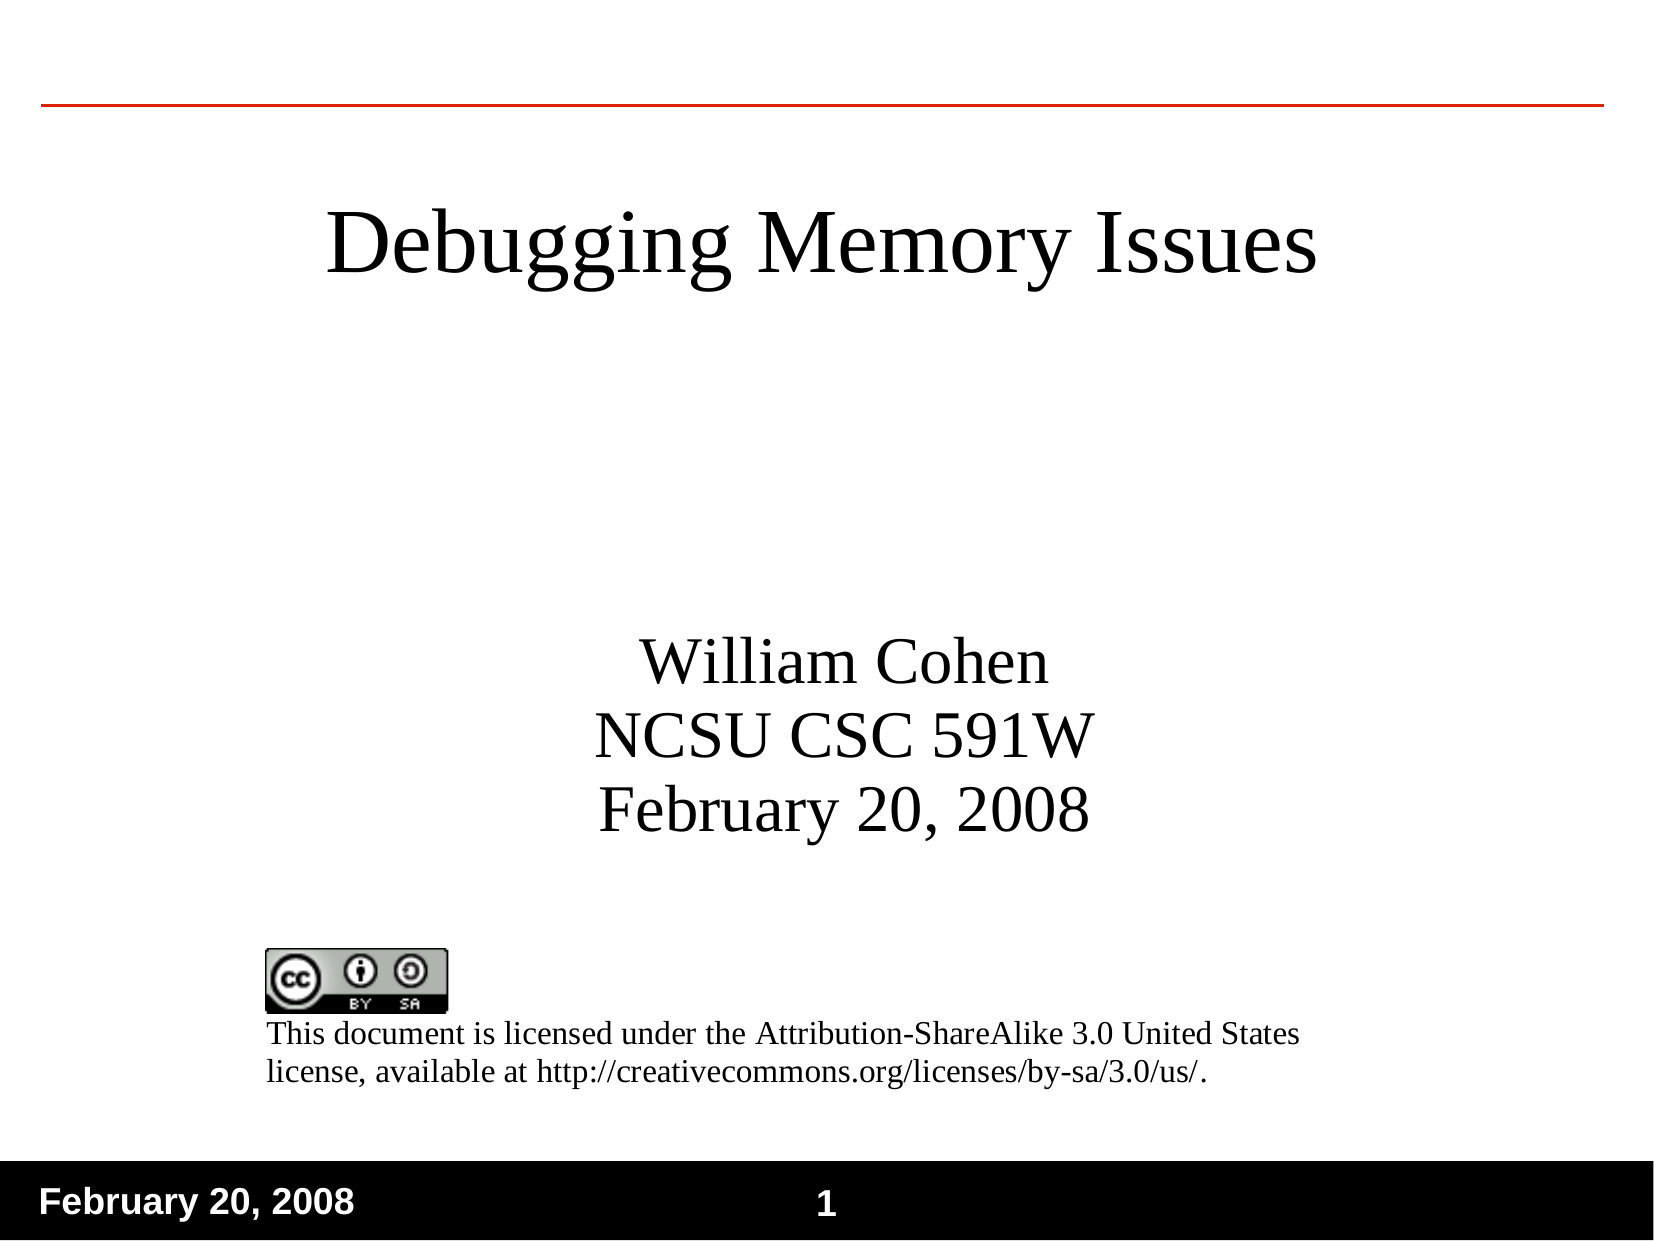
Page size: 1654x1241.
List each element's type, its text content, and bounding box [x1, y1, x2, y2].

chart [265, 948, 1354, 1127]
title Debugging Memory Issues [117, 137, 1530, 346]
subtitle William Cohen NCSU CSC 591W February 20, 2008 [121, 344, 1534, 1127]
